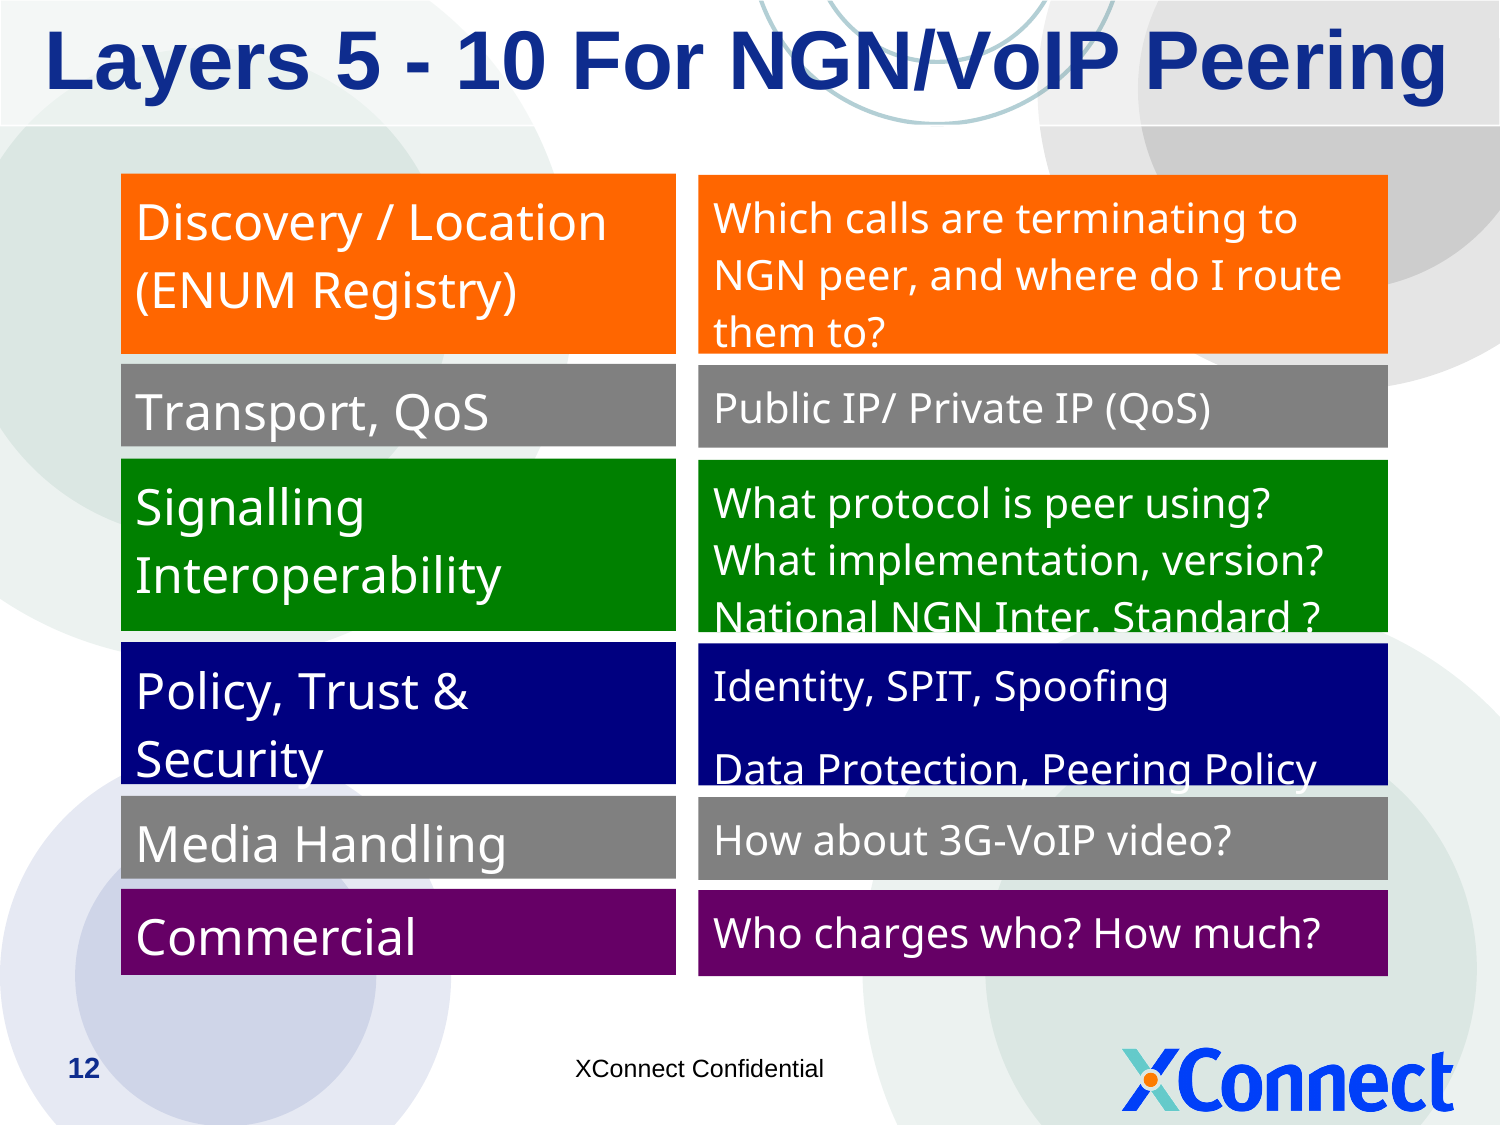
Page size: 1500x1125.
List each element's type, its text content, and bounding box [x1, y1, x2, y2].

text_box Who charges who? How much? [698, 890, 1388, 977]
text_box Discovery / Location (ENUM Registry) [121, 173, 676, 354]
text_box Commercial [121, 888, 676, 975]
text_box How about 3G-VoIP video? [698, 797, 1388, 880]
picture [1116, 1042, 1459, 1118]
title Layers 5 - 10 For NGN/VoIP Peering [29, 0, 1483, 169]
text_box Identity, SPIT, Spoofing Data Protection, Peering Policy [698, 643, 1388, 786]
text_box Signalling Interoperability [121, 458, 676, 631]
text_box Media Handling [121, 795, 676, 879]
text_box Which calls are terminating to NGN peer, and where do I route them to? [698, 174, 1388, 354]
text_box Transport, QoS [121, 363, 676, 447]
text_box Public IP/ Private IP (QoS) [698, 365, 1388, 448]
text_box Policy, Trust & Security [121, 642, 676, 785]
text_box What protocol is peer using? What implementation, version? National NGN Inter. Standard ? [698, 459, 1388, 633]
